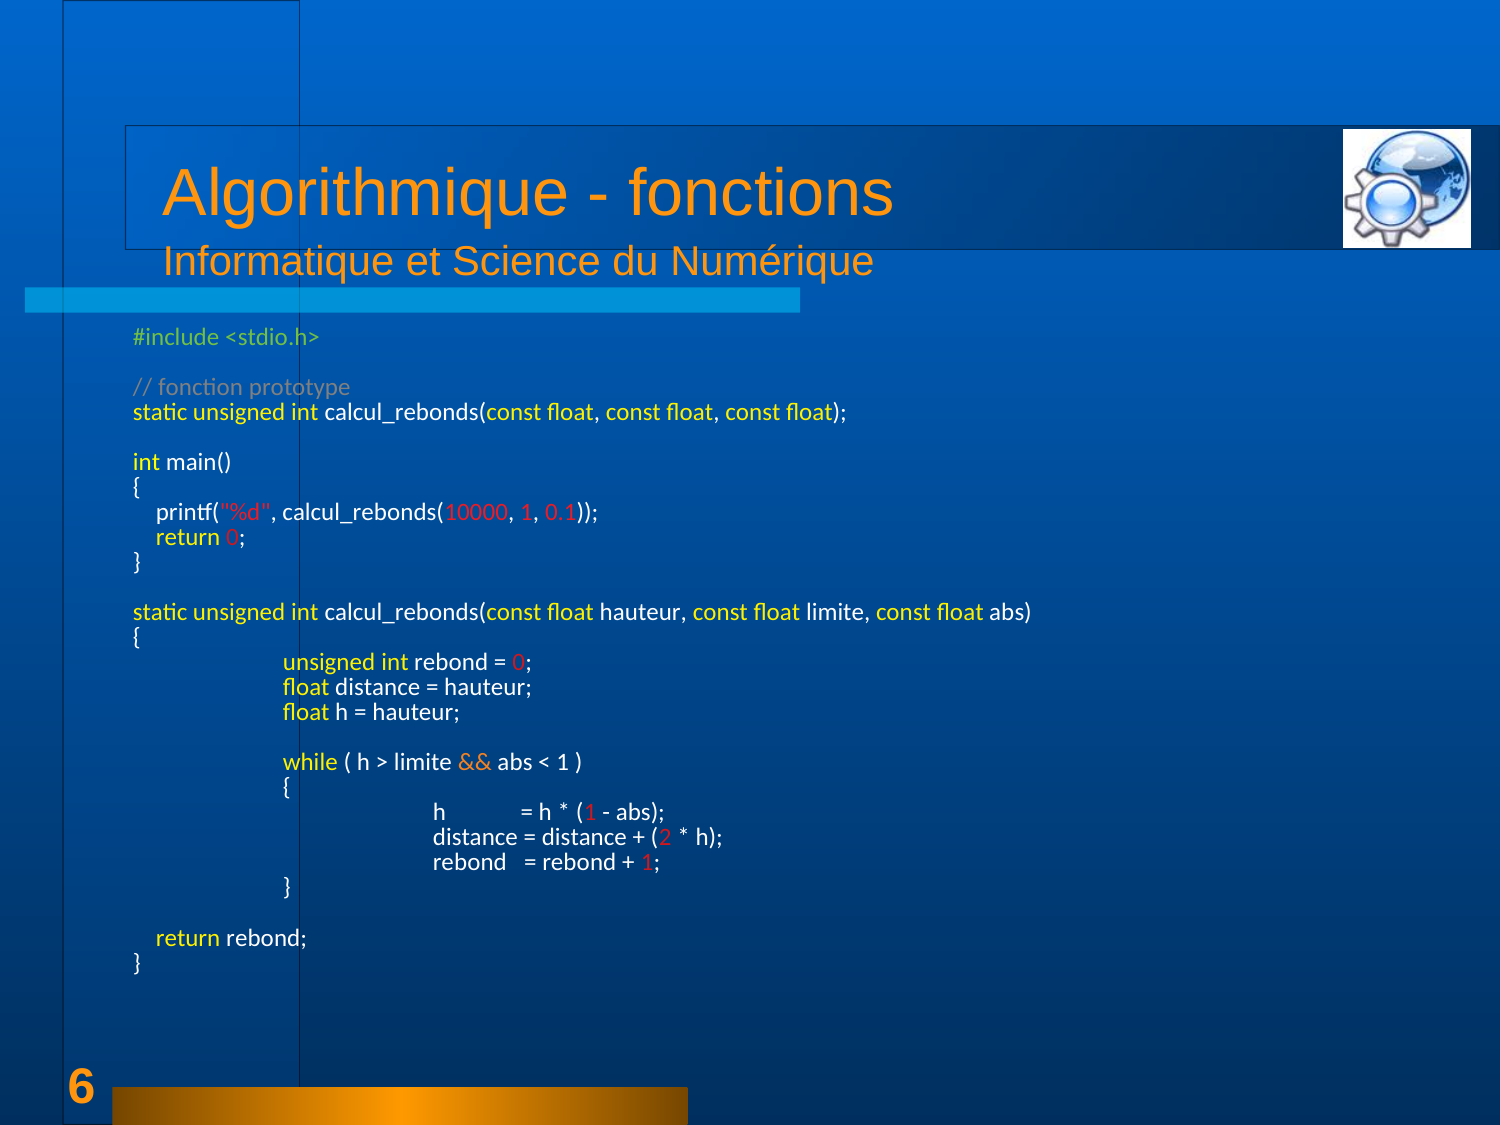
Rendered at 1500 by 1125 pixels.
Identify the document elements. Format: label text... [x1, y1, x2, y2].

text_box #include <stdio.h> // fonction prototype static unsigned int calcul_rebonds(const float, const float, const float); int main() { printf("%d", calcul_rebonds(10000, 1, 0.1)); return 0; } static unsigned int calcul_rebonds(const float hauteur, const float limite, const float abs) { unsigned int rebond = 0; float distance = hauteur; float h = hauteur; while ( h > limite && abs < 1 ) { h = h * (1 - abs); distance = distance + (2 * h); rebond = rebond + 1; } return rebond; } [118, 318, 1477, 1035]
picture [1343, 129, 1471, 248]
